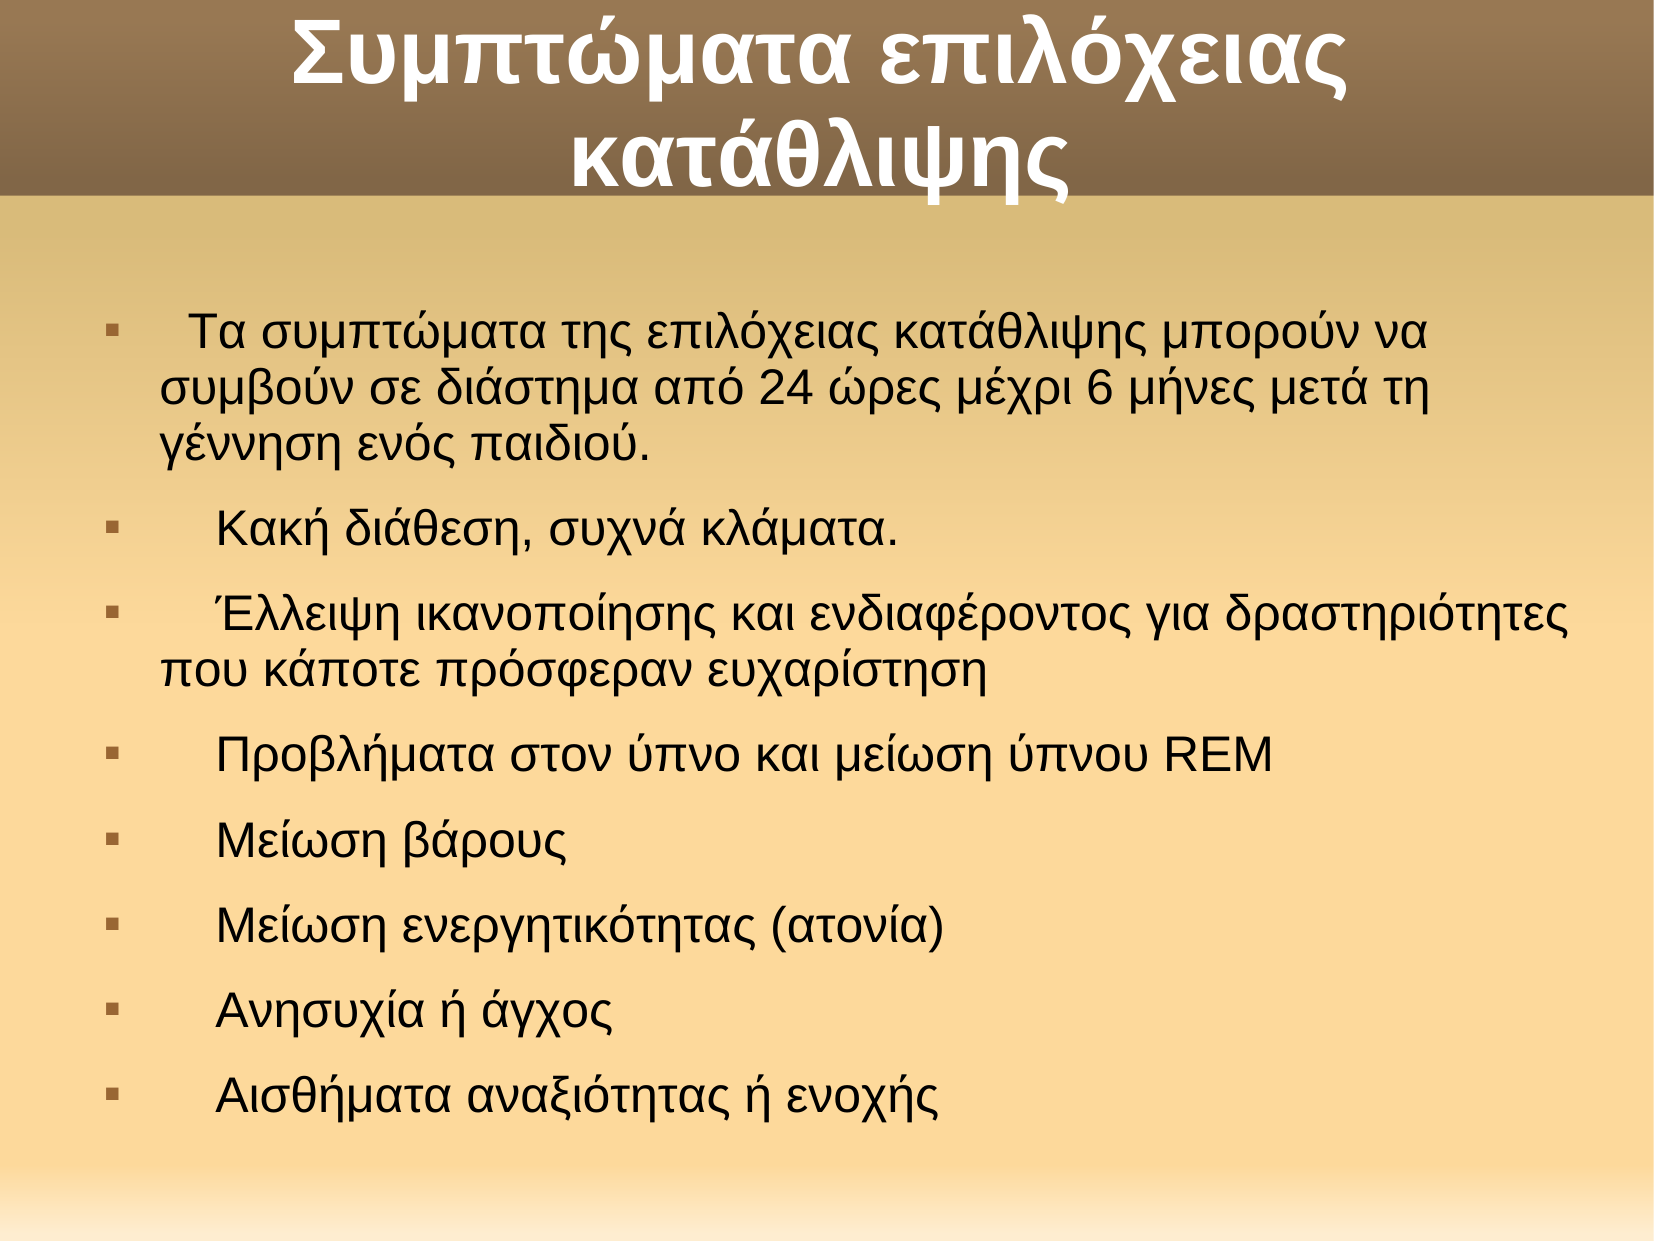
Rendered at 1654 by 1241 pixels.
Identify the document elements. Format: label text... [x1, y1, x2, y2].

picture [0, 0, 1654, 1241]
title Συμπτώματα επιλόχειας κατάθλιψης [76, 0, 1565, 208]
list Τα συμπτώματα της επιλόχειας κατάθλιψης μπορούν να συμβούν σε διάστημα από 24 ώρες μέχρι 6 μήνες μετά τη γέννηση ενός παιδιού. Κακή διάθεση, συχνά κλάματα. Έλλειψη ικανοποίησης και ενδιαφέροντος για δραστηριότητες που κάποτε πρόσφεραν ευχαρίστηση Προβλήματα στον ύπνο και μείωση ύπνου REM Μείωση βάρους Μείωση ενεργητικότητας (ατονία) Ανησυχία ή άγχος Αισθήματα αναξιότητας ή ενοχής [88, 303, 1577, 1211]
